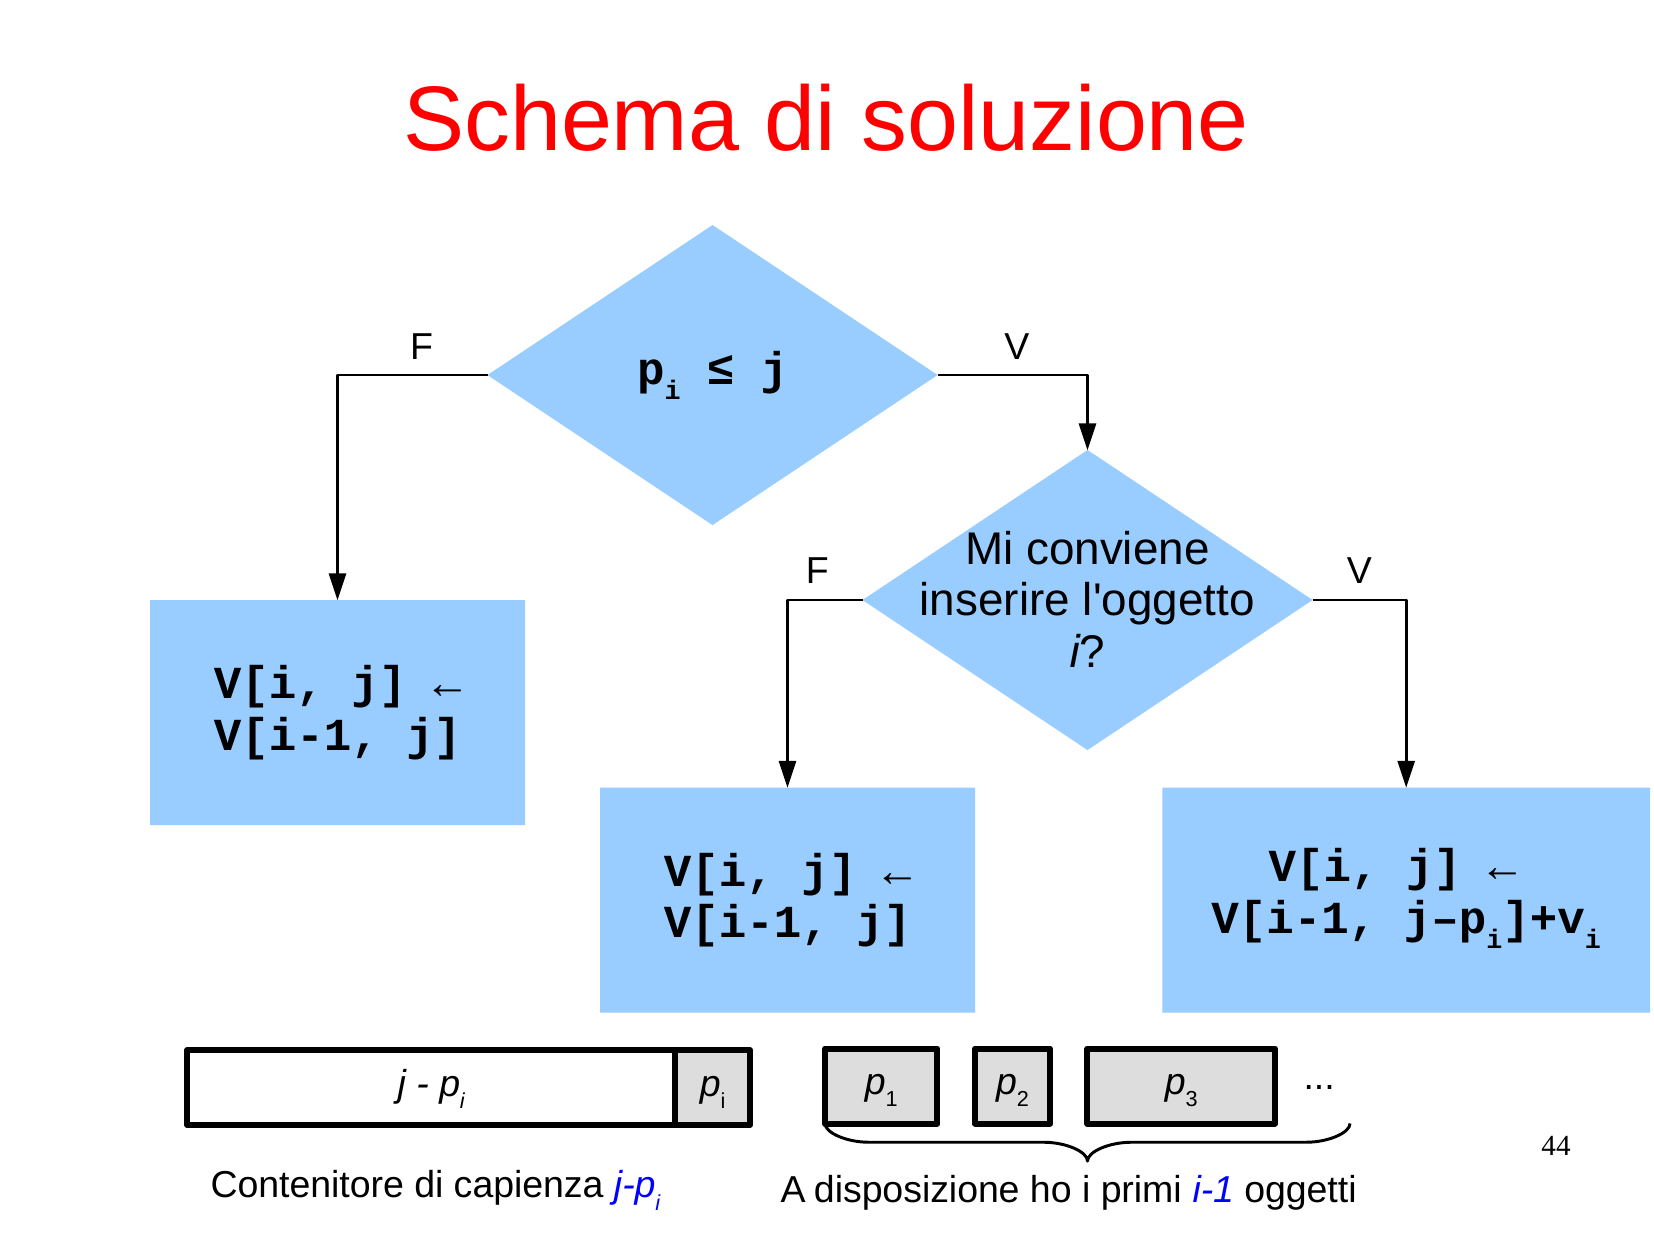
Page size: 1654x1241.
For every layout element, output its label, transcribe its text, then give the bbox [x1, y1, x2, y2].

title Schema di soluzione [82, 49, 1571, 188]
text_box V[i, j] ← V[i-1, j] [150, 600, 526, 826]
text_box F [791, 542, 844, 600]
text_box p3 [1087, 1048, 1275, 1124]
text_box pi ≤ j [488, 225, 938, 526]
text_box pi [675, 1050, 751, 1126]
text_box Contenitore di capienza j-pi [195, 1156, 676, 1223]
text_box ... [1288, 1048, 1351, 1106]
text_box A disposizione ho i primi i-1 oggetti [765, 1161, 1372, 1218]
text_box F [395, 318, 449, 376]
text_box V [989, 318, 1045, 376]
text_box V[i, j] ← V[i-1, j–pi]+vi [1162, 787, 1651, 1013]
text_box Mi conviene inserire l'oggetto i? [863, 450, 1313, 751]
text_box p2 [975, 1048, 1051, 1124]
text_box p1 [824, 1048, 938, 1124]
text_box V [1332, 542, 1387, 600]
text_box j - pi [187, 1050, 675, 1126]
text_box V[i, j] ← V[i-1, j] [600, 787, 976, 1013]
